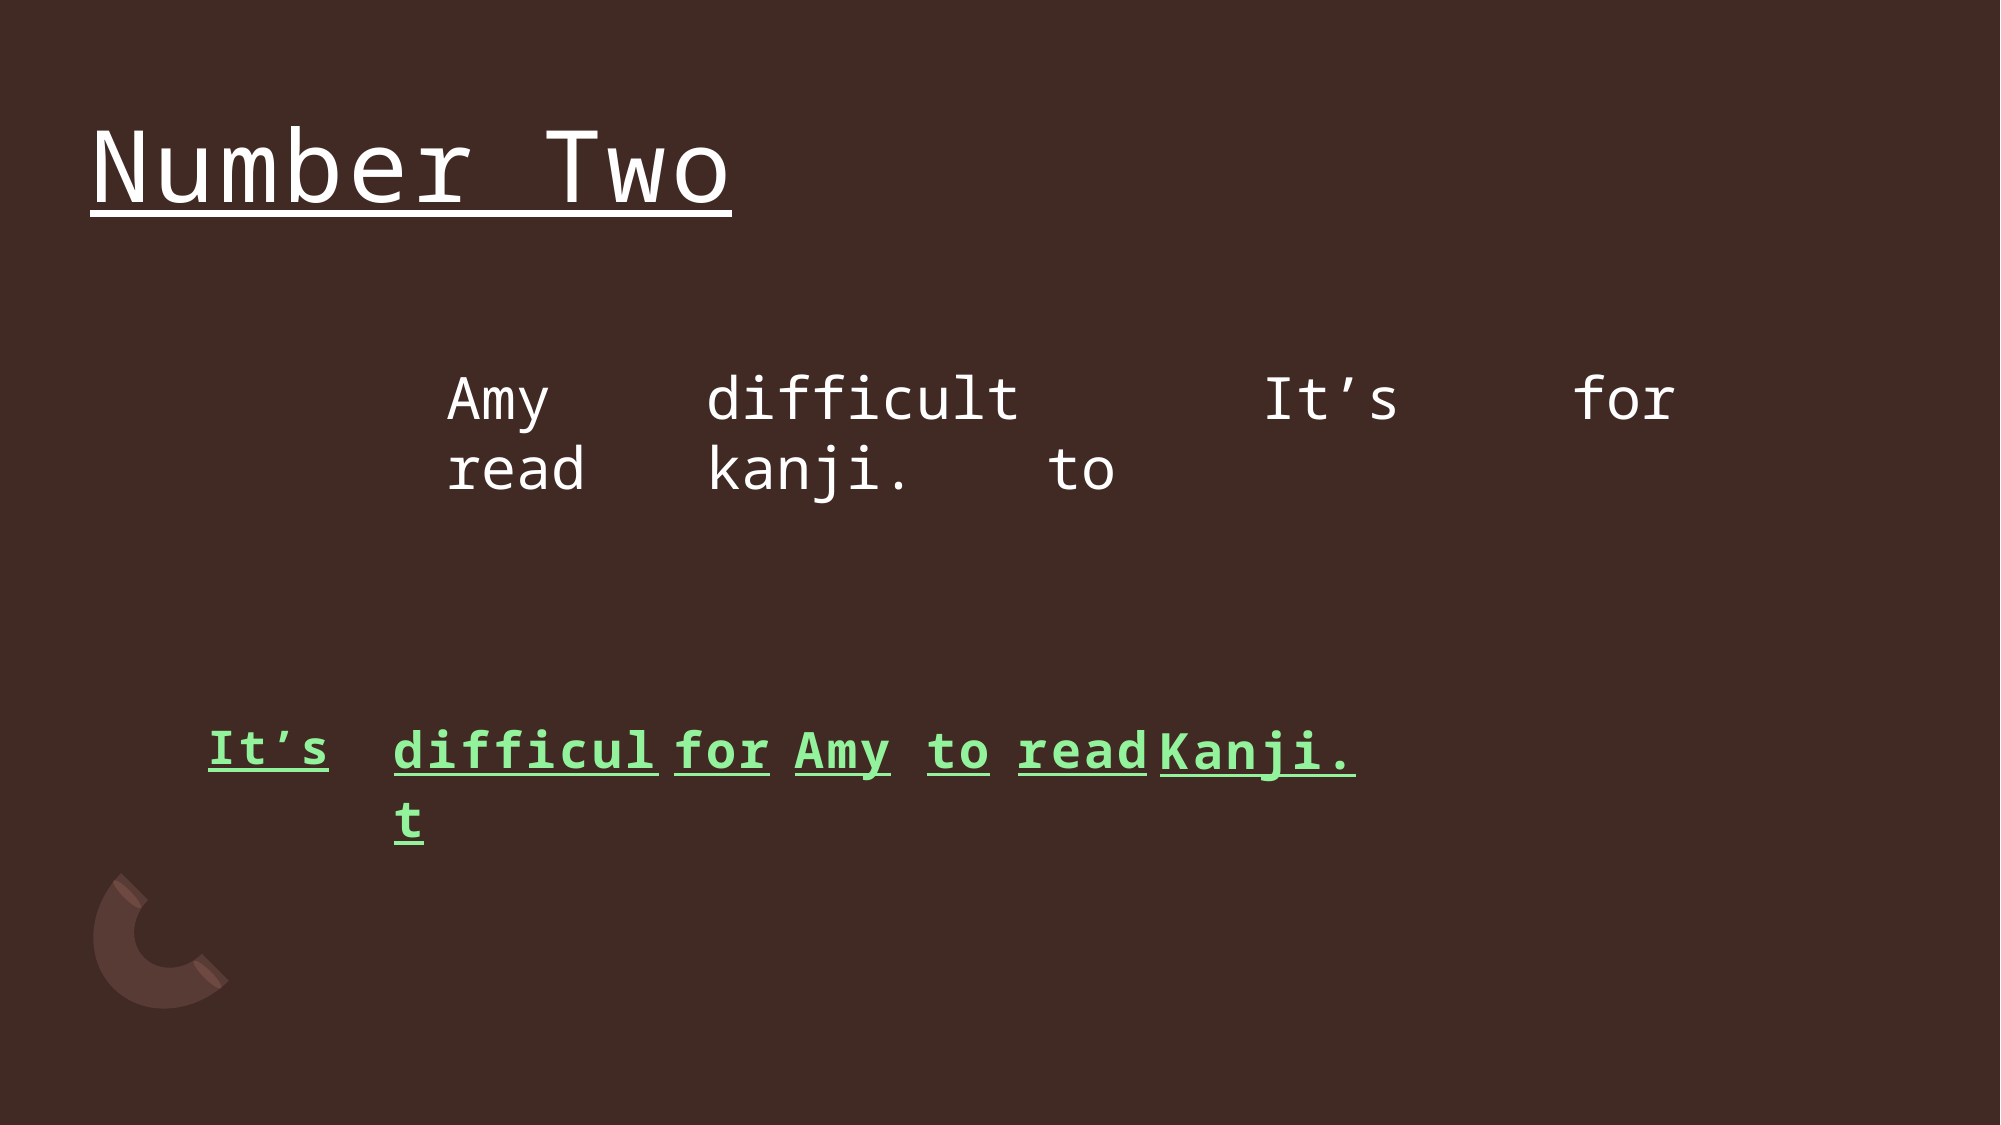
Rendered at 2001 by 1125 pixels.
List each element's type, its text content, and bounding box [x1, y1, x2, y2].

text_box Kanji. [1141, 693, 1408, 791]
text_box read [999, 692, 1266, 790]
title Number Two [90, 90, 1910, 309]
text_box Amy [776, 692, 908, 790]
text_box for [655, 692, 776, 790]
text_box Amy difficult It’s for read kanji. to [431, 353, 2000, 510]
text_box to [908, 692, 999, 790]
list It’s [189, 692, 376, 790]
text_box difficult [376, 692, 655, 790]
